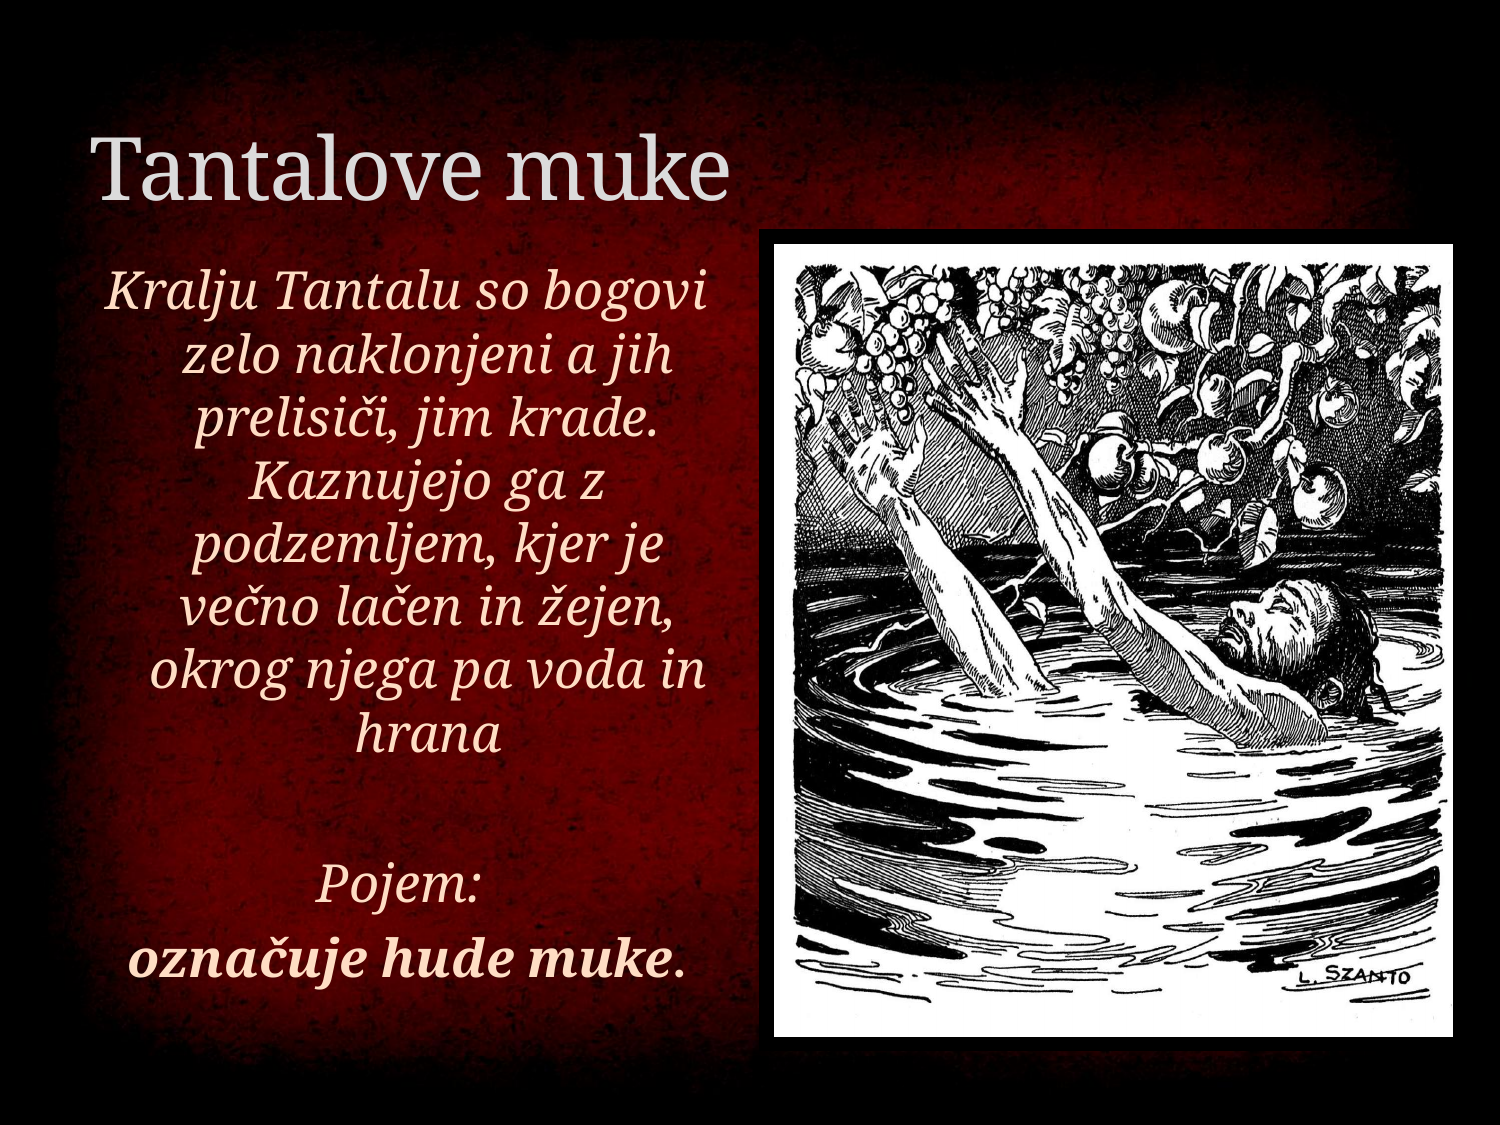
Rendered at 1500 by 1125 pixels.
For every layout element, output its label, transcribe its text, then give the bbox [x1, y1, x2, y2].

picture [0, 0, 1500, 1125]
title Tantalove muke [75, 24, 1425, 225]
list Kralju Tantalu so bogovi zelo naklonjeni a jih prelisiči, jim krade. Kaznujejo ga z podzemljem, kjer je večno lačen in žejen, okrog njega pa voda in hrana Pojem: označuje hude muke. [75, 249, 739, 1000]
